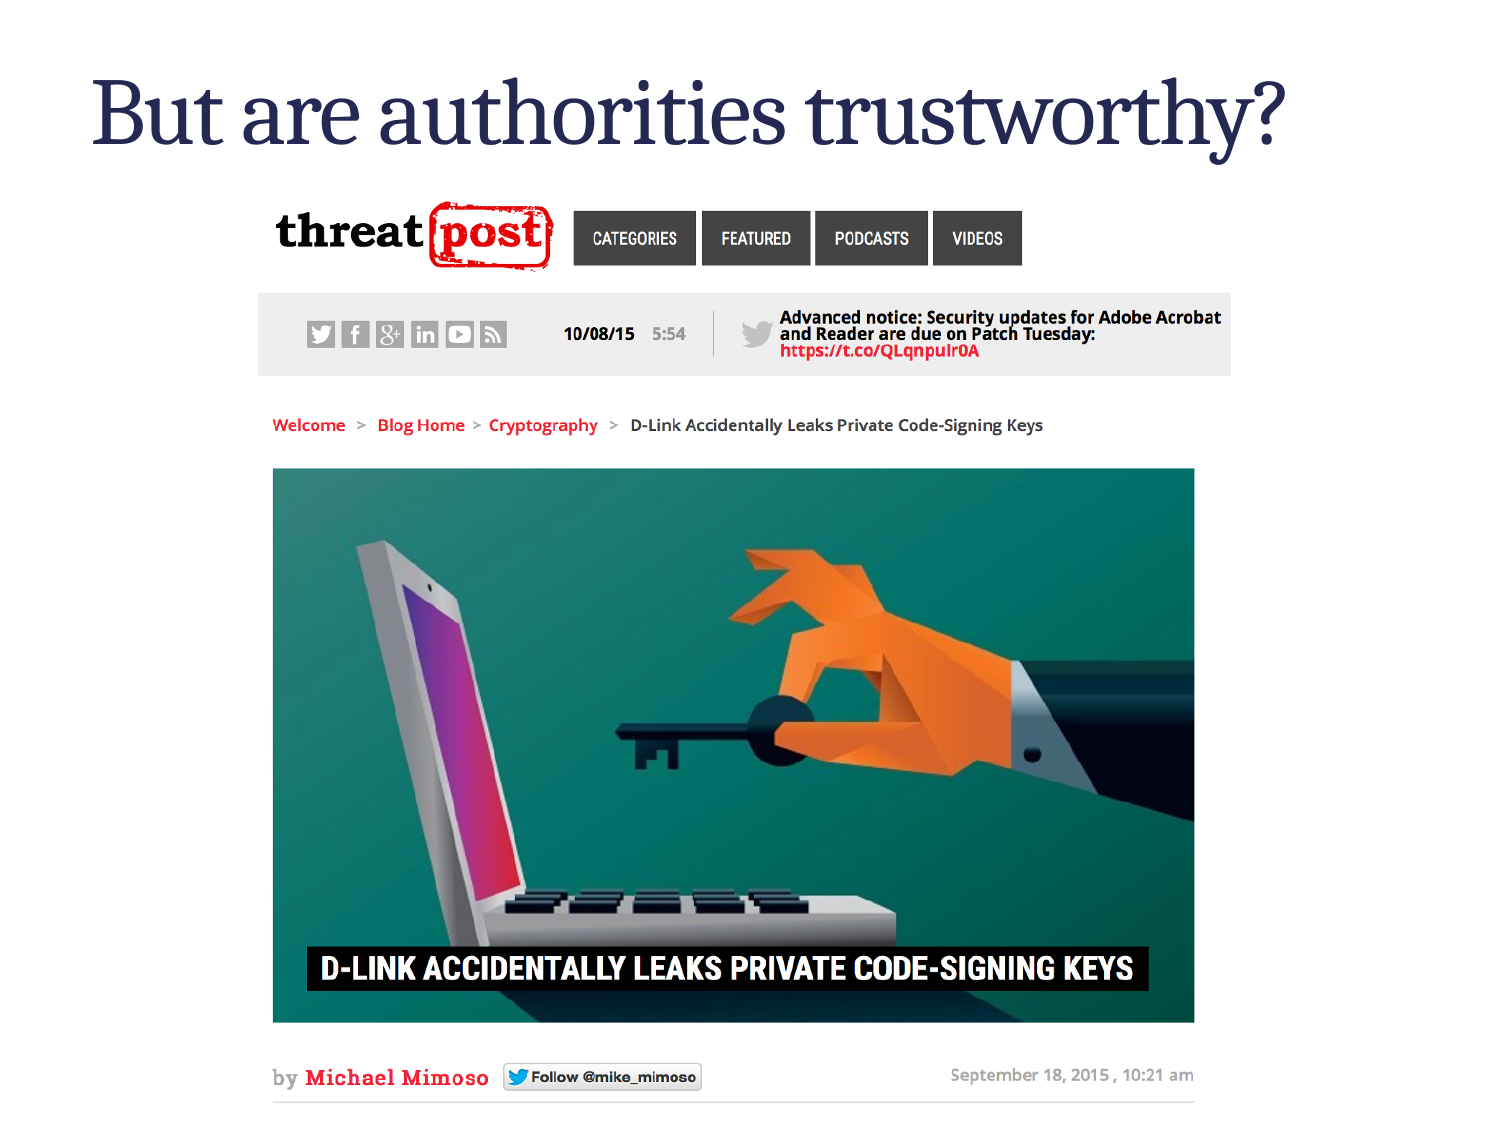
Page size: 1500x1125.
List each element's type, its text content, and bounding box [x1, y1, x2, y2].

title But are authorities trustworthy? [75, 12, 1471, 200]
picture [256, 187, 1231, 1118]
